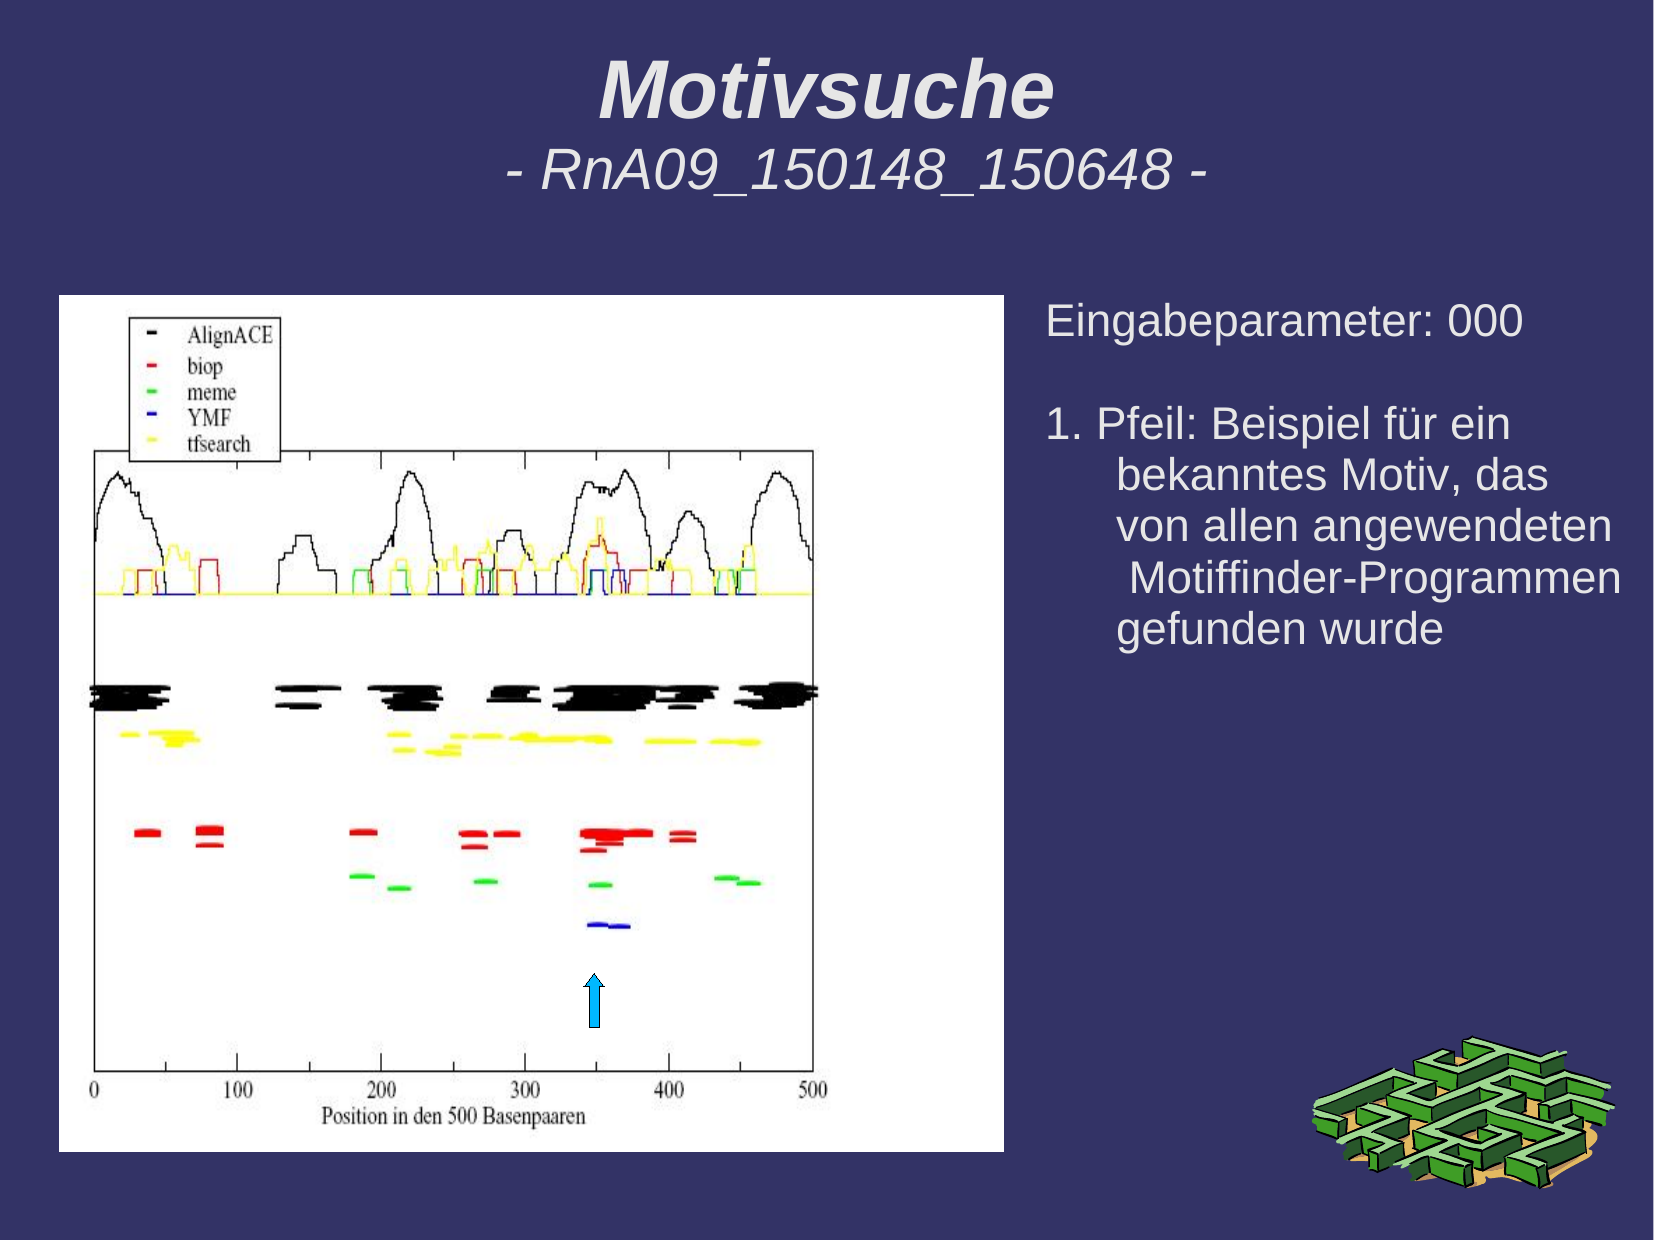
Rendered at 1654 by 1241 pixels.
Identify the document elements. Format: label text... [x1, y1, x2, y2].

picture [59, 295, 1004, 1152]
title Motivsuche - RnA09_150148_150648 - [121, 19, 1534, 227]
list Eingabeparameter: 000 1. Pfeil: Beispiel für ein bekanntes Motiv, das von allen angewendeten Motiffinder-Programmen gefunden wurde [1033, 295, 1625, 1147]
text_box [583, 973, 605, 1028]
